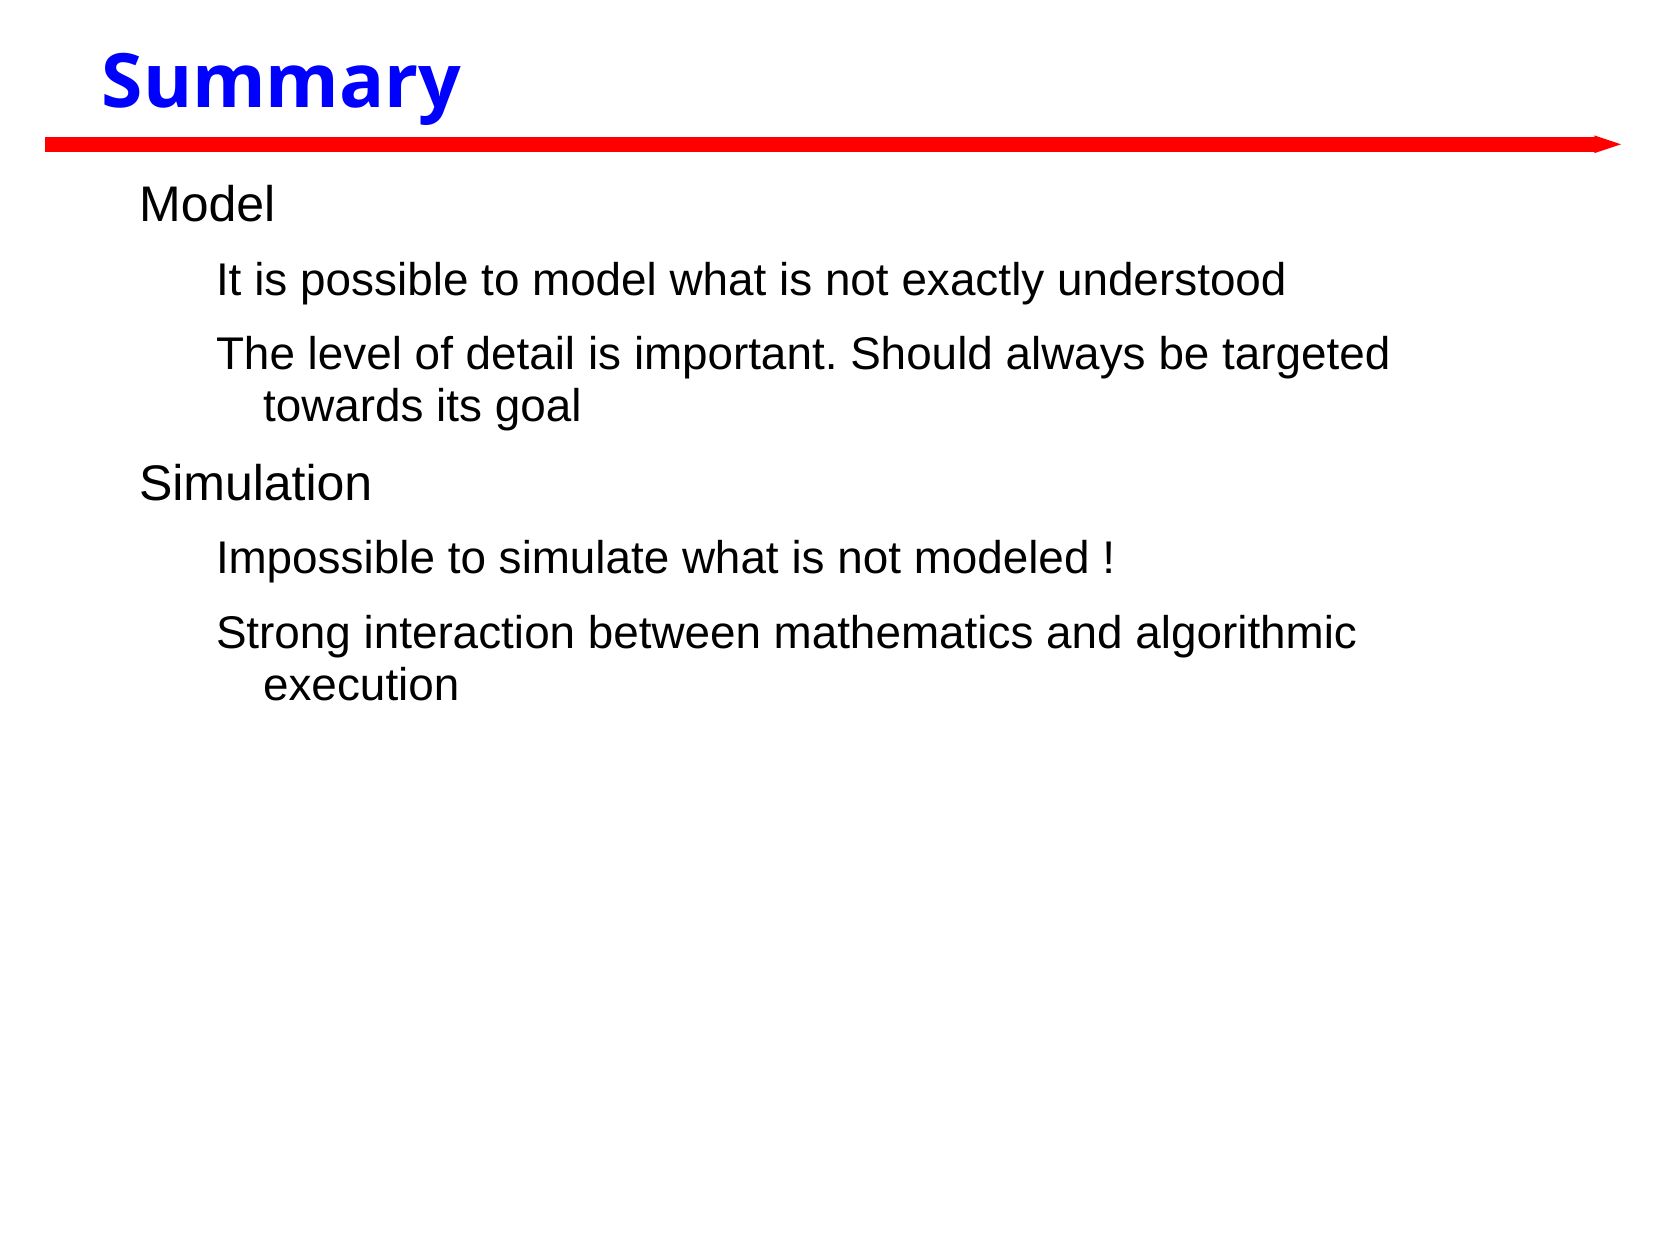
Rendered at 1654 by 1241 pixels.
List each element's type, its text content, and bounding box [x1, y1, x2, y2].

title Summary [101, 27, 1514, 130]
list Model It is possible to model what is not exactly understood The level of detail is important. Should always be targeted towards its goal Simulation Impossible to simulate what is not modeled ! Strong interaction between mathematics and algorithmic execution [121, 175, 1534, 1127]
